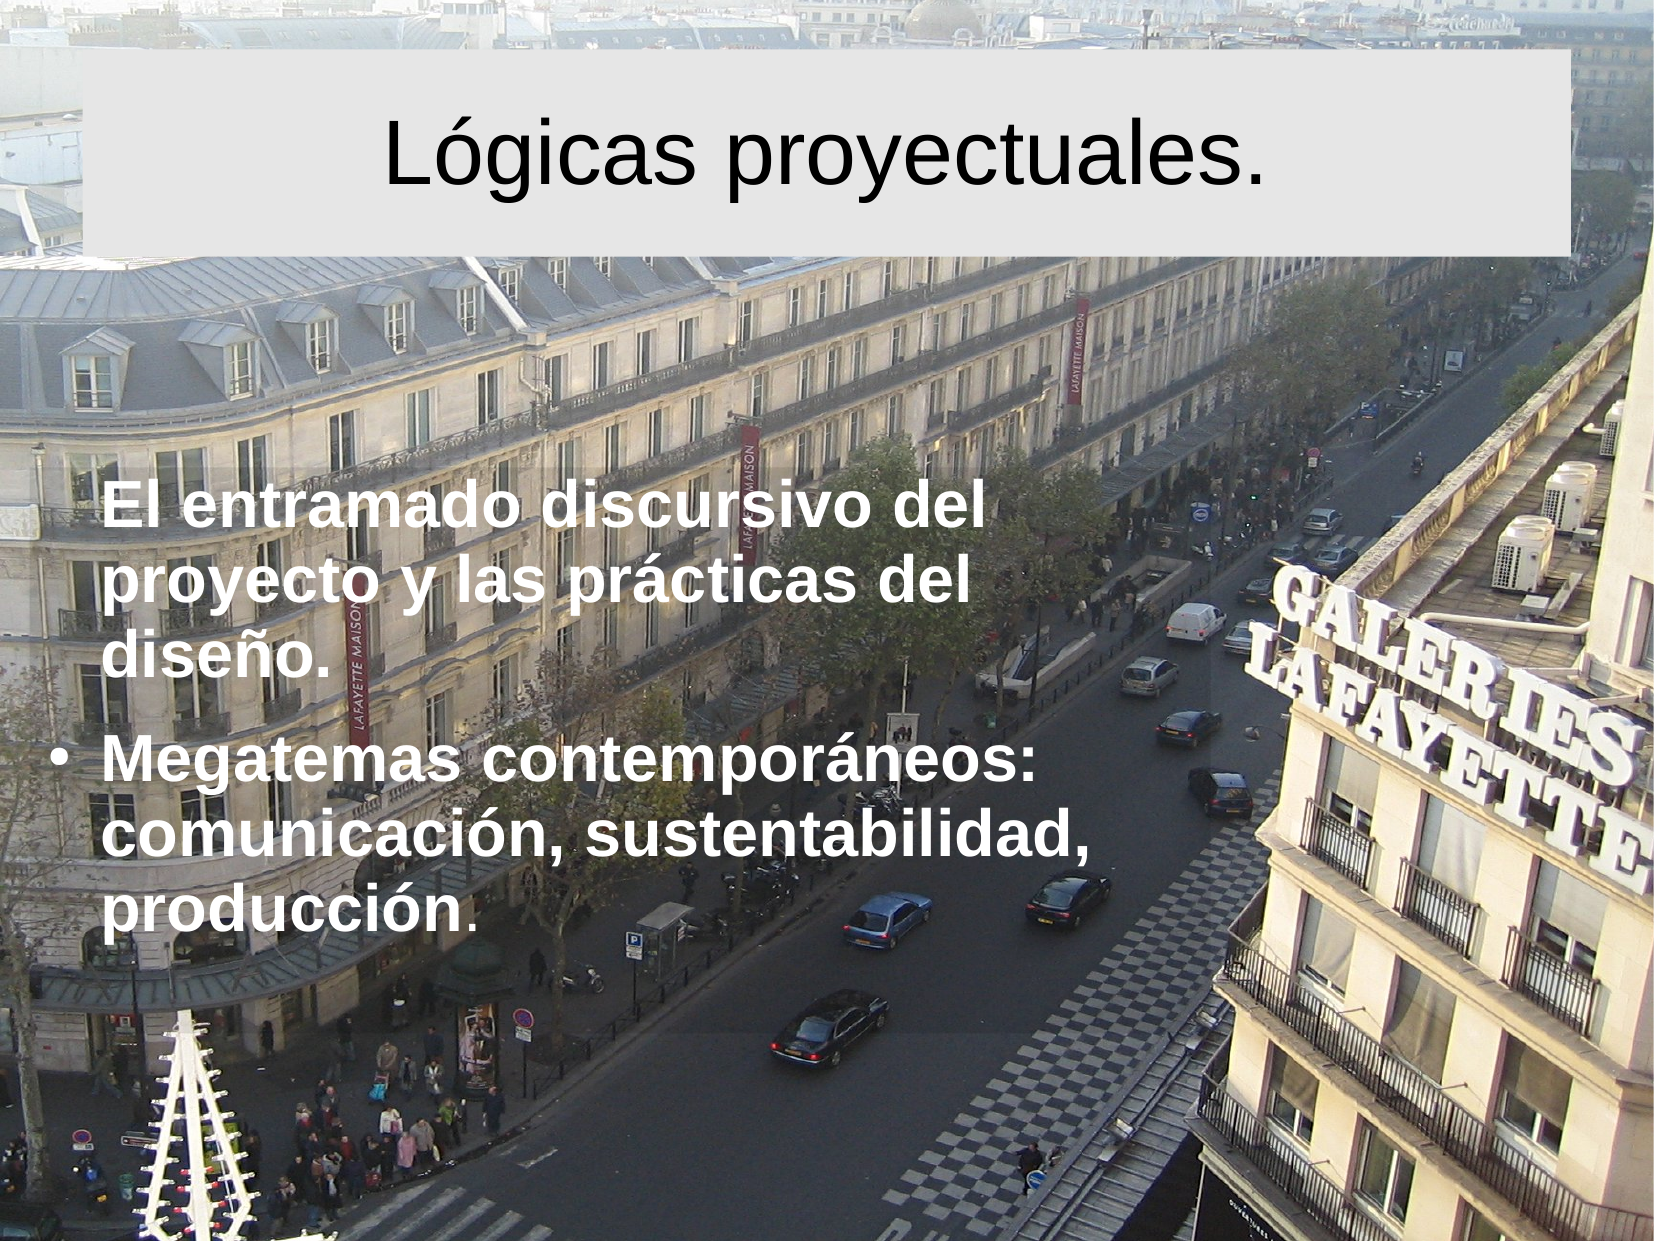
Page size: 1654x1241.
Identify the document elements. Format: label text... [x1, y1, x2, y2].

title Lógicas proyectuales. [82, 49, 1571, 257]
list El entramado discursivo del proyecto y las prácticas del diseño. Megatemas contemporáneos: comunicación, sustentabilidad, producción. [29, 467, 1211, 1034]
picture [0, 0, 1654, 1241]
